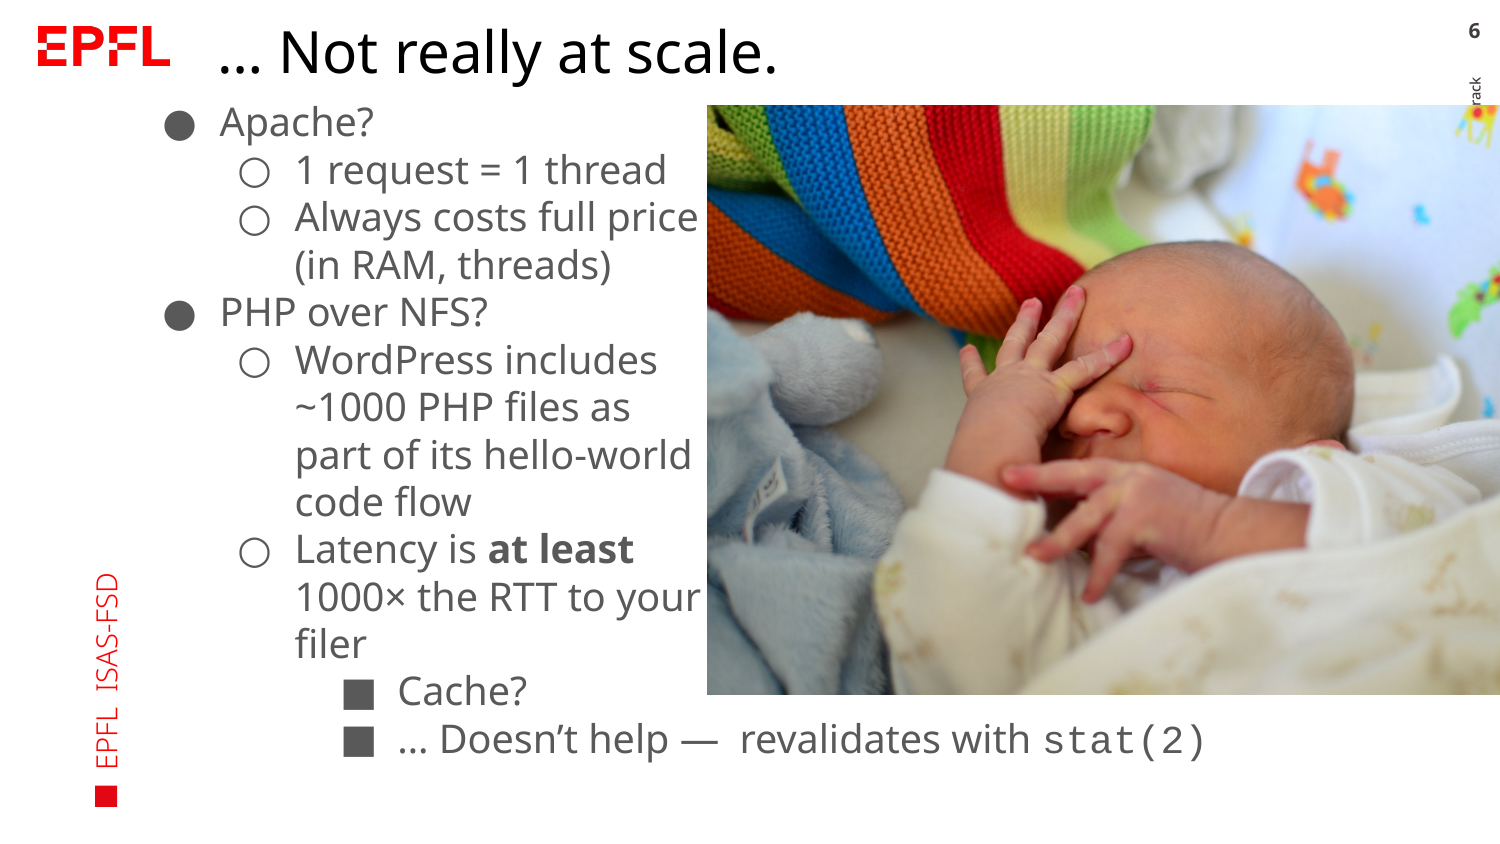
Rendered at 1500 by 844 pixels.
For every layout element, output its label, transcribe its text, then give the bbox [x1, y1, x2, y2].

slide_number <number> [1415, 0, 1496, 65]
picture [717, 105, 1500, 695]
title … Not really at scale. [202, 0, 1449, 166]
text_box Cache? … Doesn’t help — revalidates with stat(2) [157, 651, 1368, 771]
text_box Apache? 1 request = 1 thread Always costs full price (in RAM, threads) PHP over NFS? WordPress includes ~1000 PHP files as part of its hello-world code flow Latency is at least 1000× the RTT to your filer [129, 82, 717, 730]
picture [38, 26, 170, 66]
